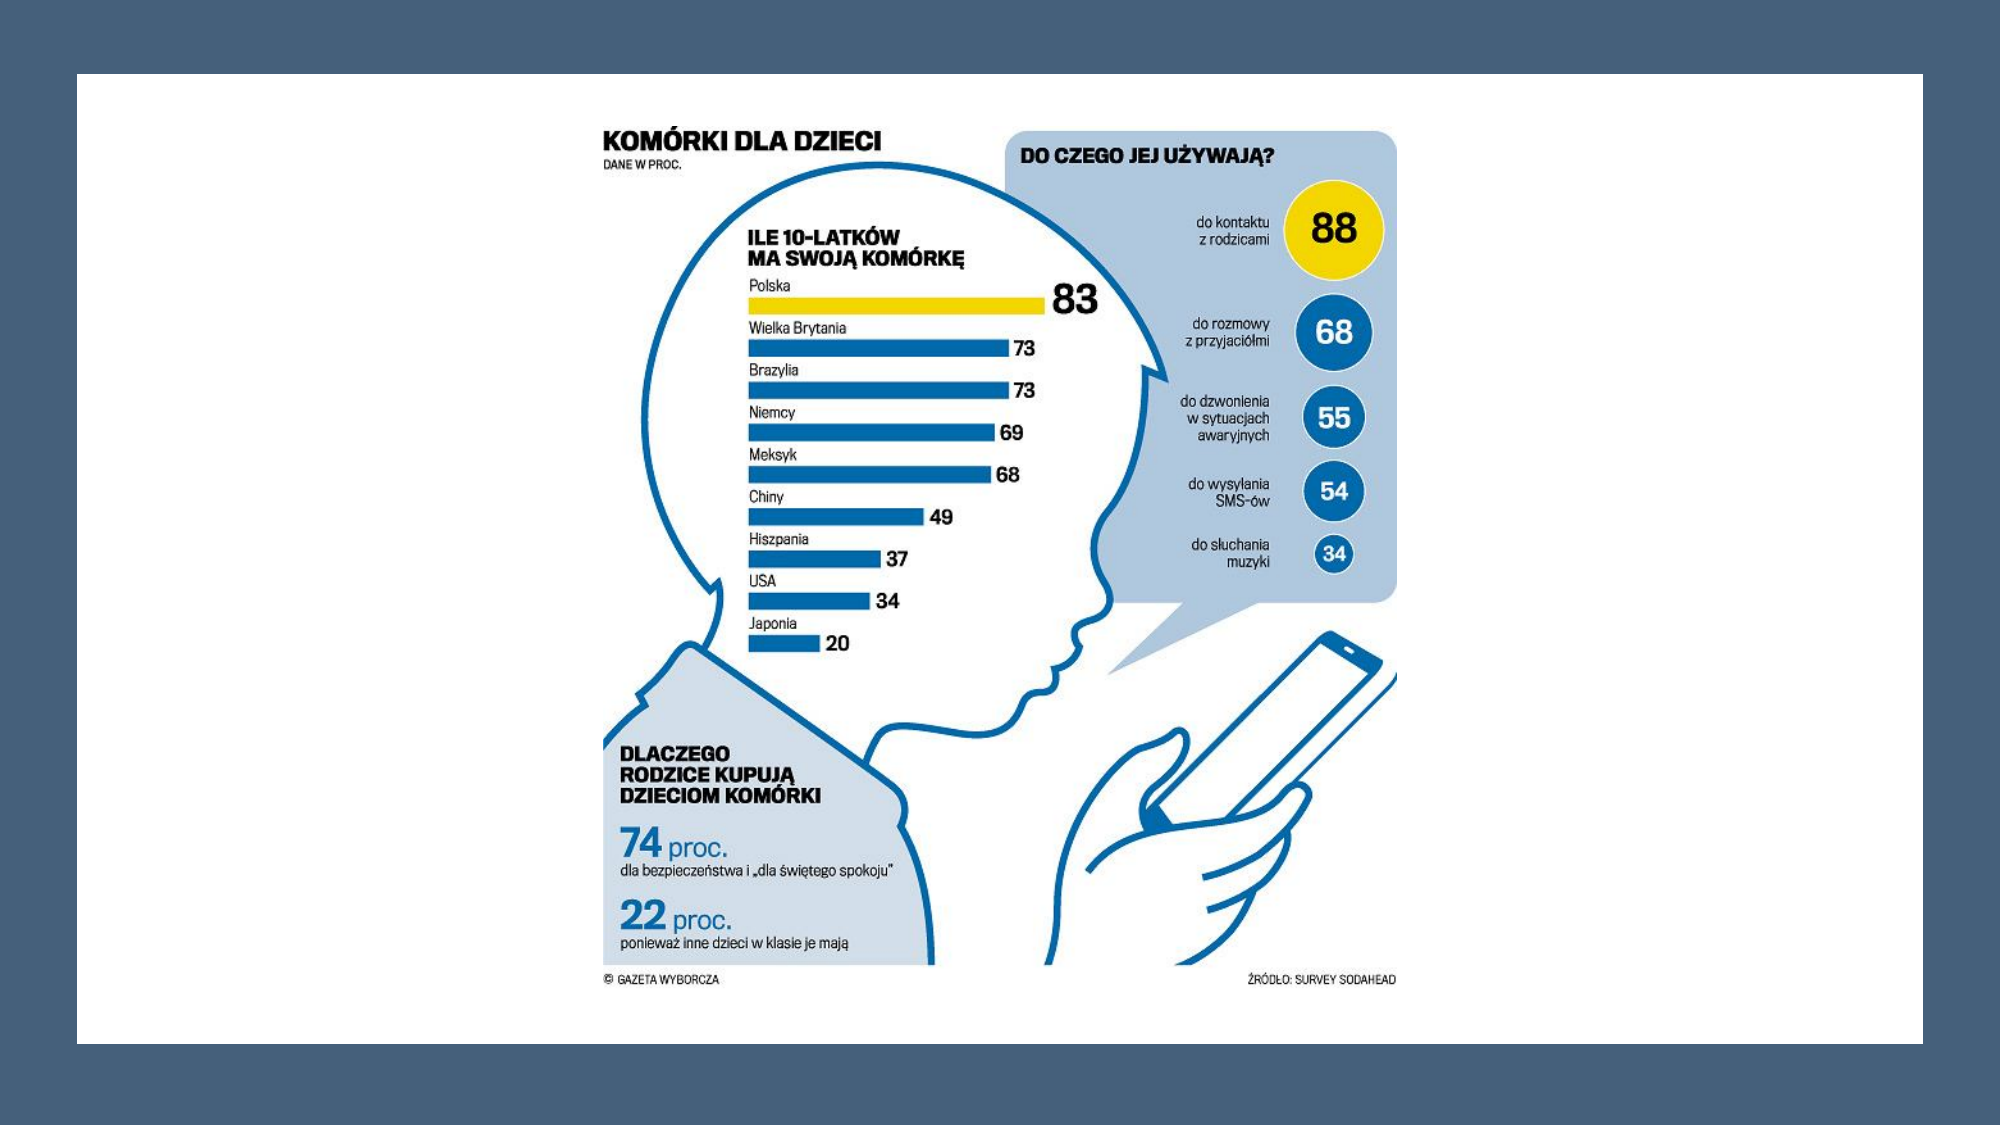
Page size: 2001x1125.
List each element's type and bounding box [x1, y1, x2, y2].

picture [603, 126, 1397, 992]
text_box [0, 0, 2000, 1125]
